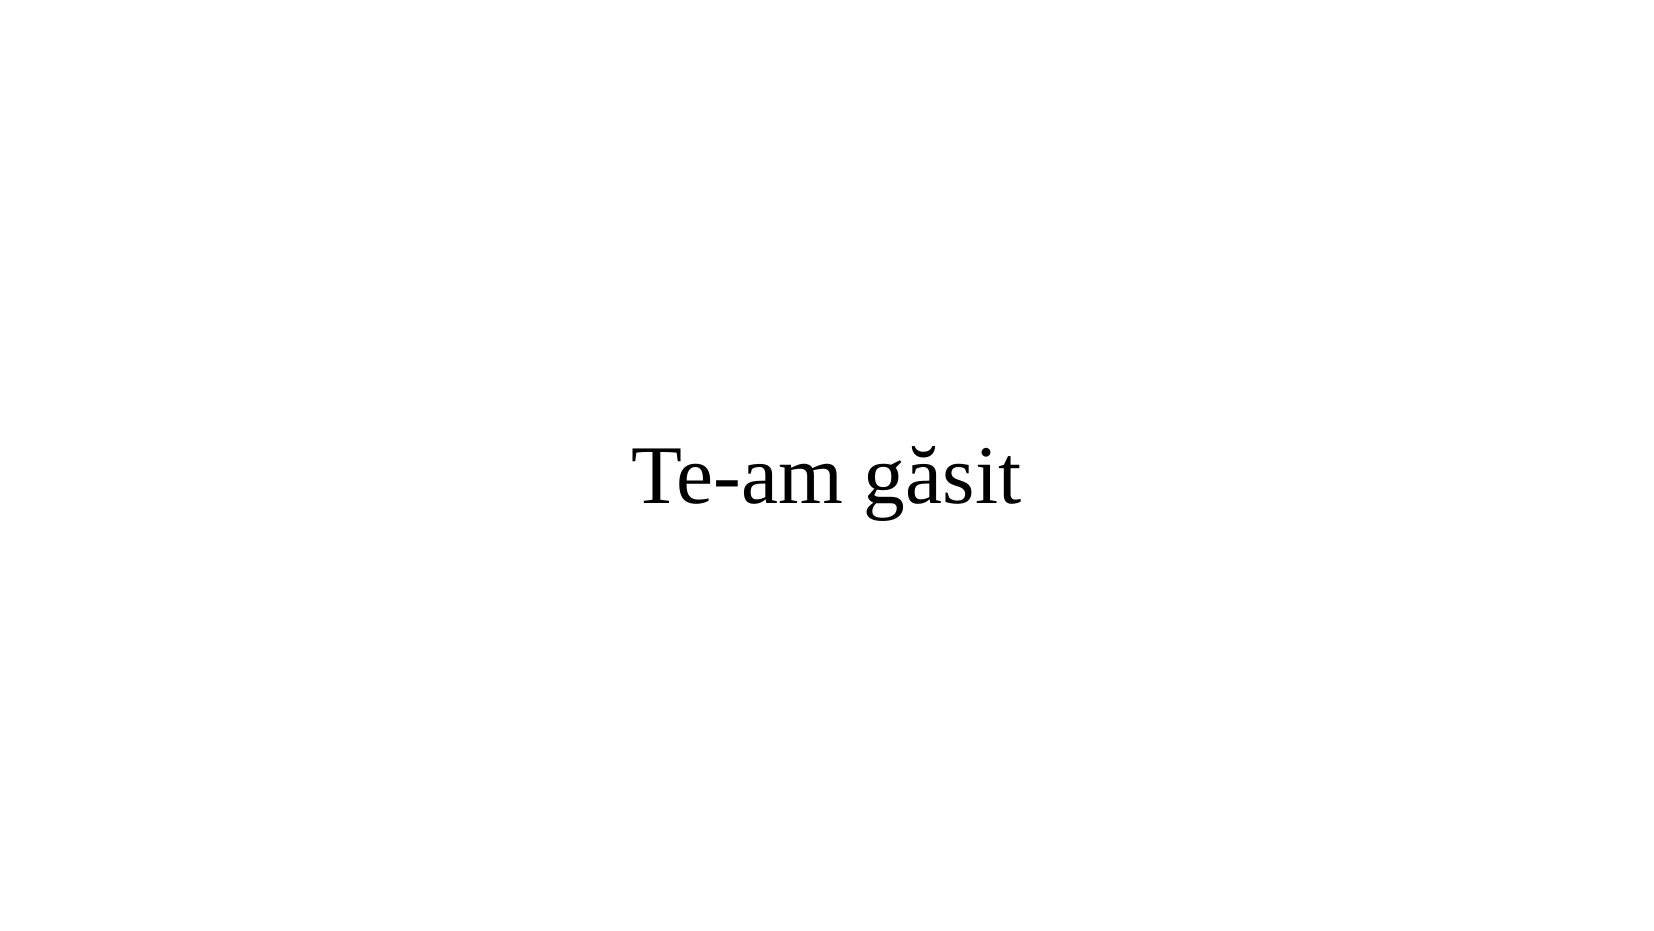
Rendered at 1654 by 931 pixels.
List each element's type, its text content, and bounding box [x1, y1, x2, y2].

title Te-am găsit [165, 420, 1489, 521]
